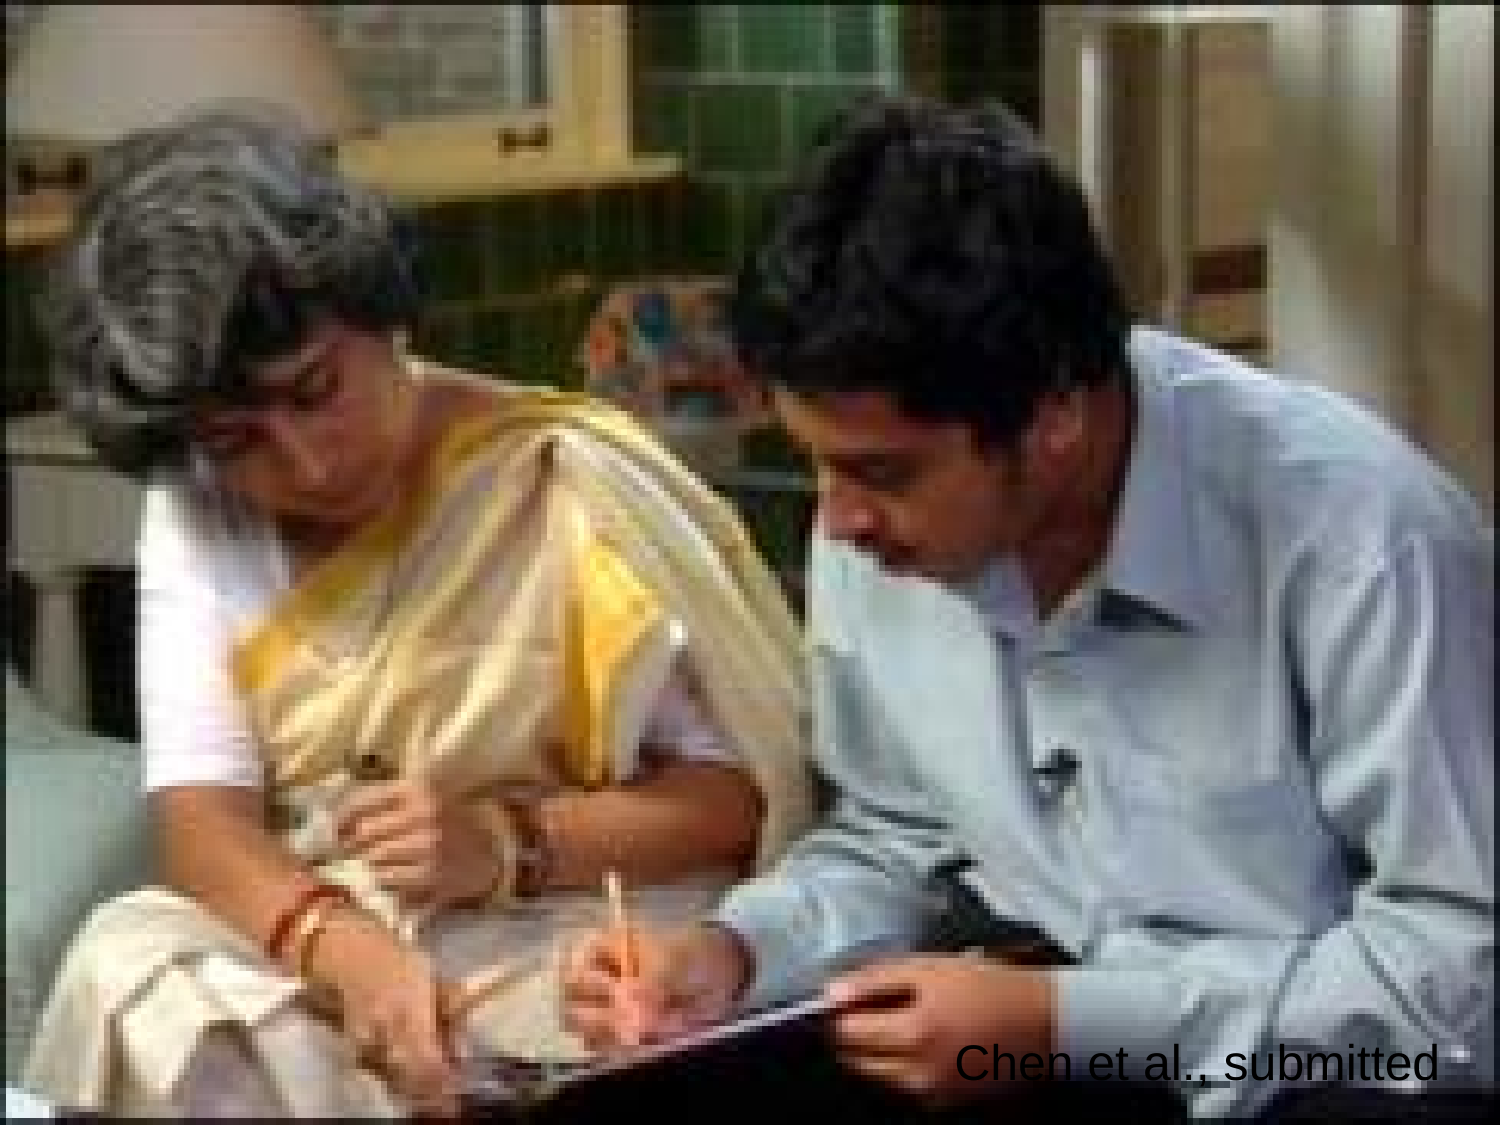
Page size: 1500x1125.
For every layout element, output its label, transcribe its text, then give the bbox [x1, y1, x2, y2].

title Chen et al., submitted [939, 1011, 1467, 1103]
picture [0, 0, 1500, 1125]
